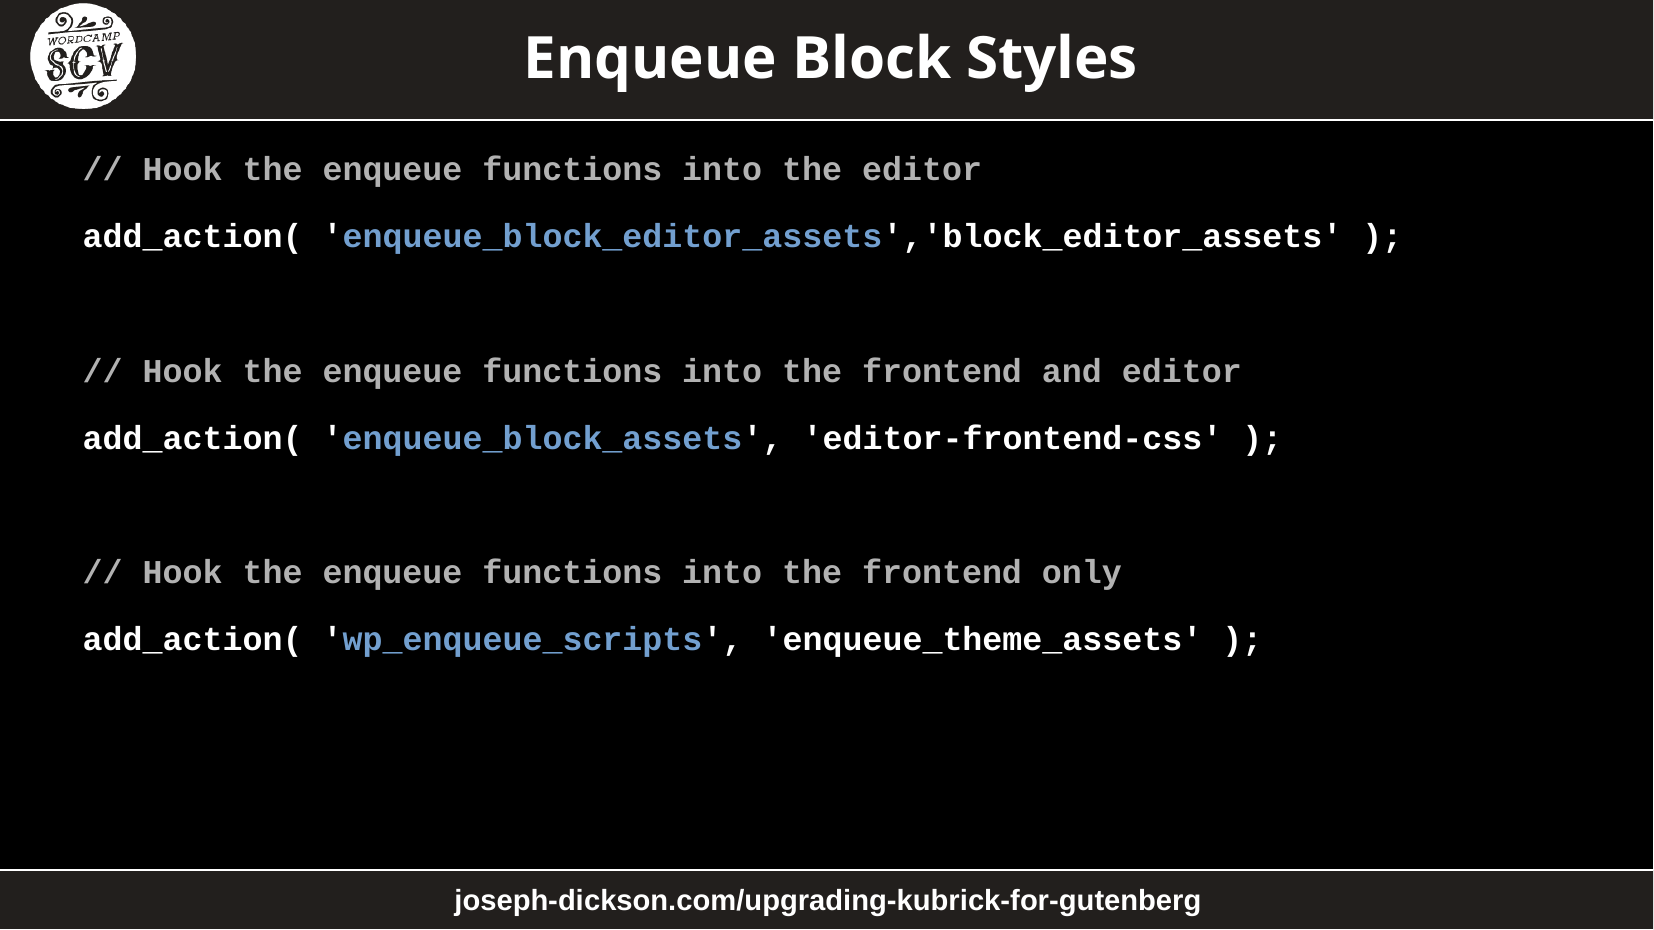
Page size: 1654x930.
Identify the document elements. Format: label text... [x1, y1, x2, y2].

picture [30, 3, 87, 109]
title Enqueue Block Styles [87, 0, 1576, 134]
list // Hook the enqueue functions into the editor add_action( 'enqueue_block_editor_assets','block_editor_assets' ); // Hook the enqueue functions into the frontend and editor add_action( 'enqueue_block_assets', 'editor-frontend-css' ); // Hook the enqueue functions into the frontend only add_action( 'wp_enqueue_scripts', 'enqueue_theme_assets' ); [82, 152, 1621, 841]
